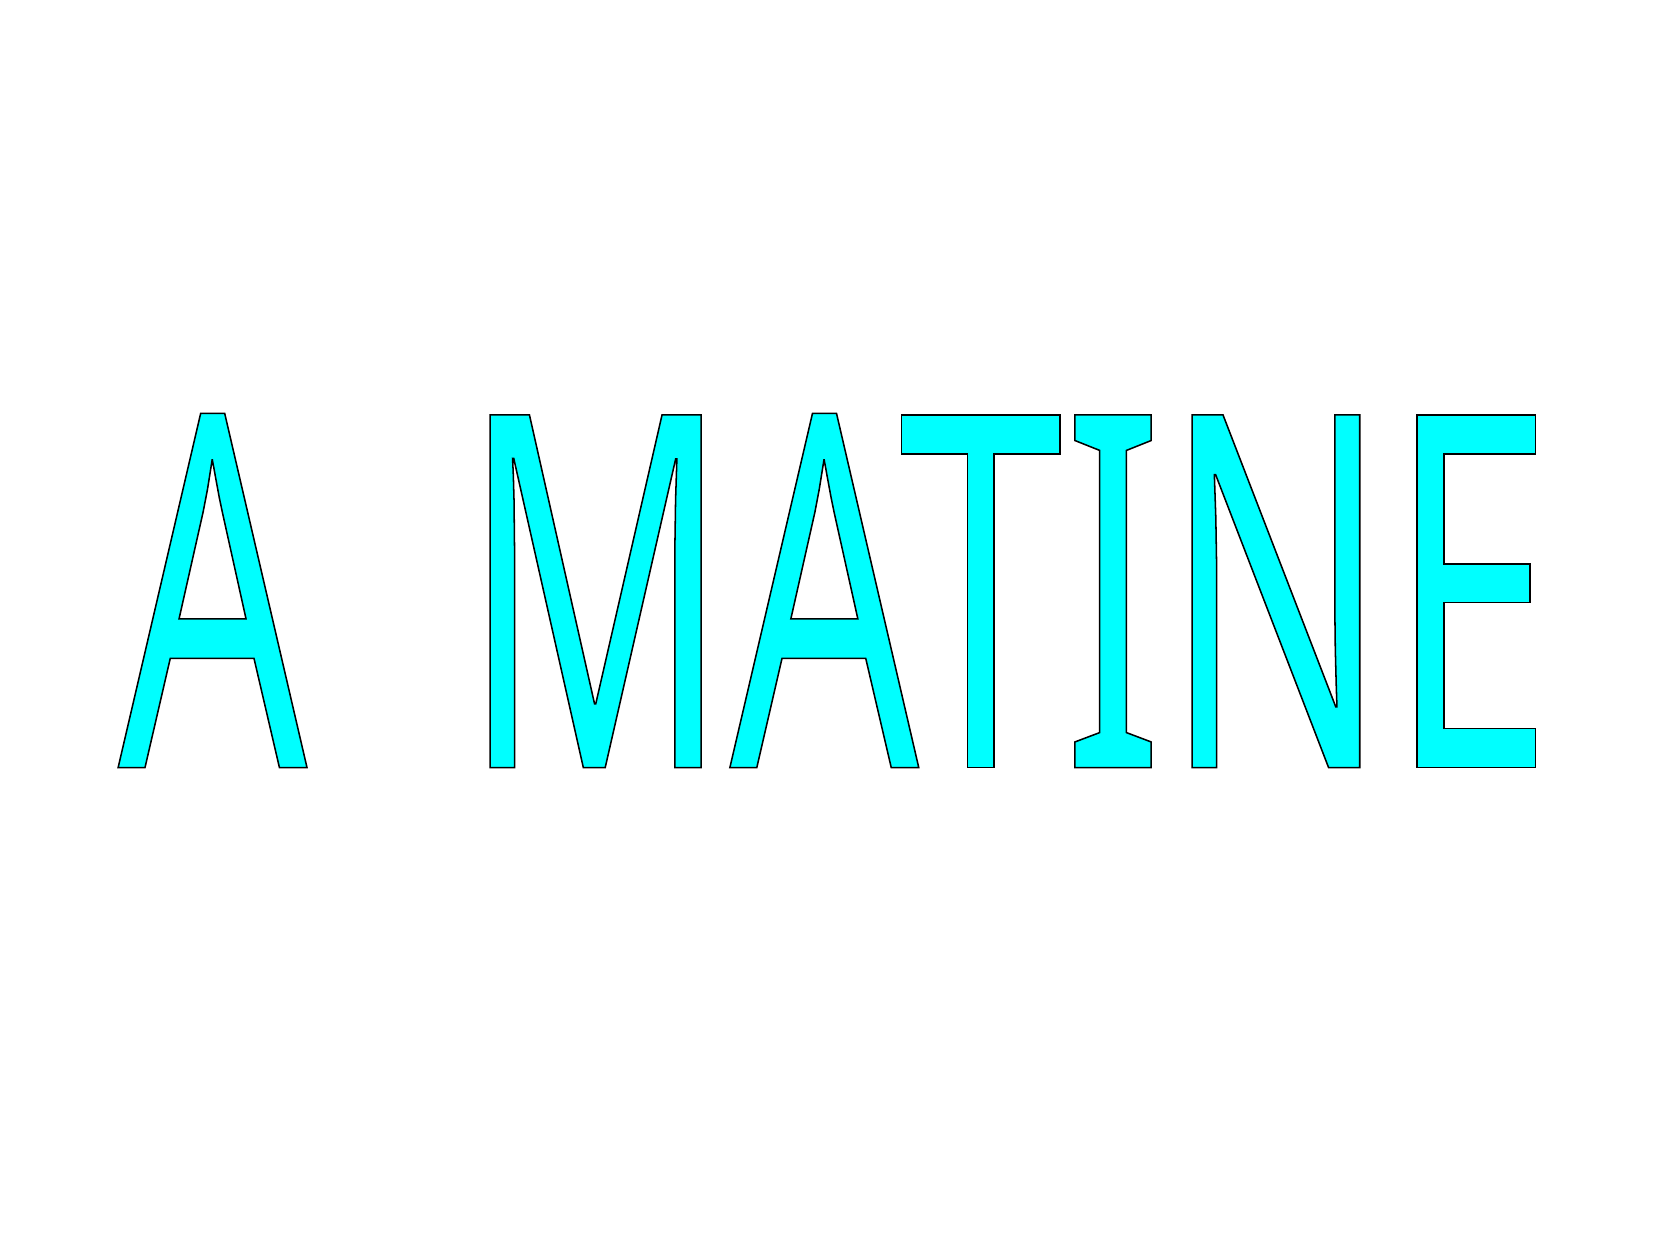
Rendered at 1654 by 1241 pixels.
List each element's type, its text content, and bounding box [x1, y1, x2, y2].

text_box A MATINE [901, 414, 1060, 768]
text_box A MATINE [118, 413, 308, 768]
text_box A MATINE [1074, 414, 1152, 768]
text_box A MATINE [1417, 414, 1536, 768]
text_box A MATINE [729, 413, 919, 768]
text_box A MATINE [1192, 414, 1360, 768]
text_box A MATINE [490, 414, 702, 768]
